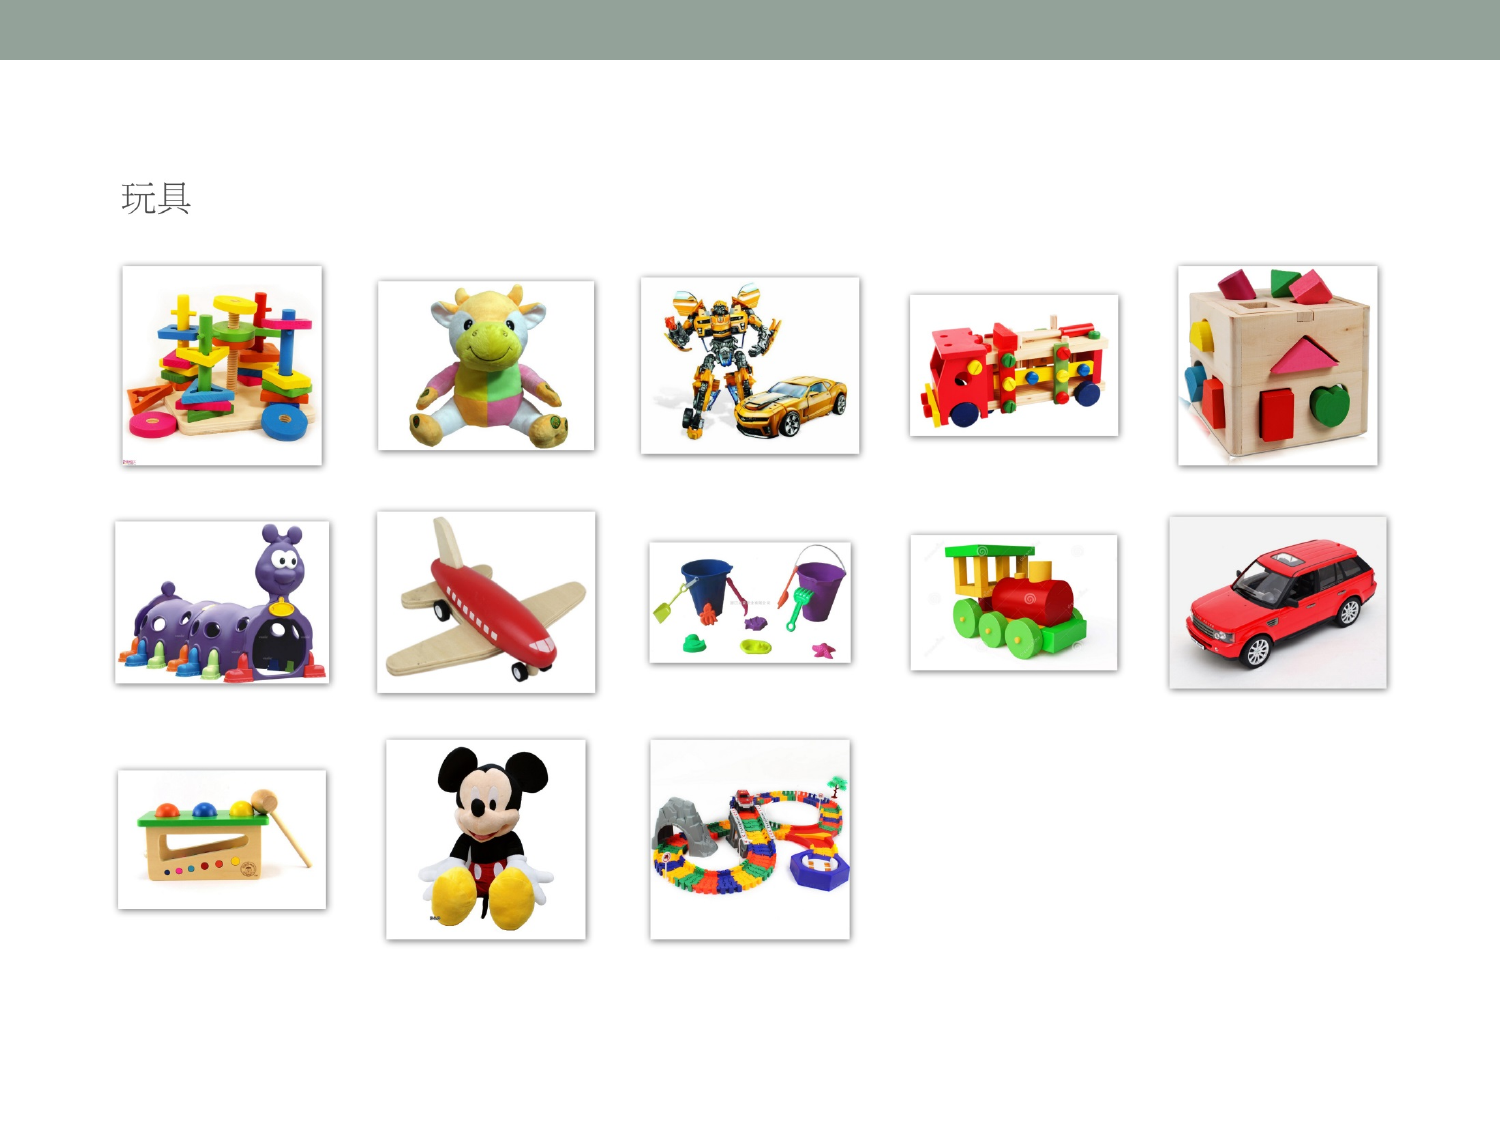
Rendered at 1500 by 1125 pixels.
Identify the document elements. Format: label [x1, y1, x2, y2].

picture [0, 112, 1500, 1013]
